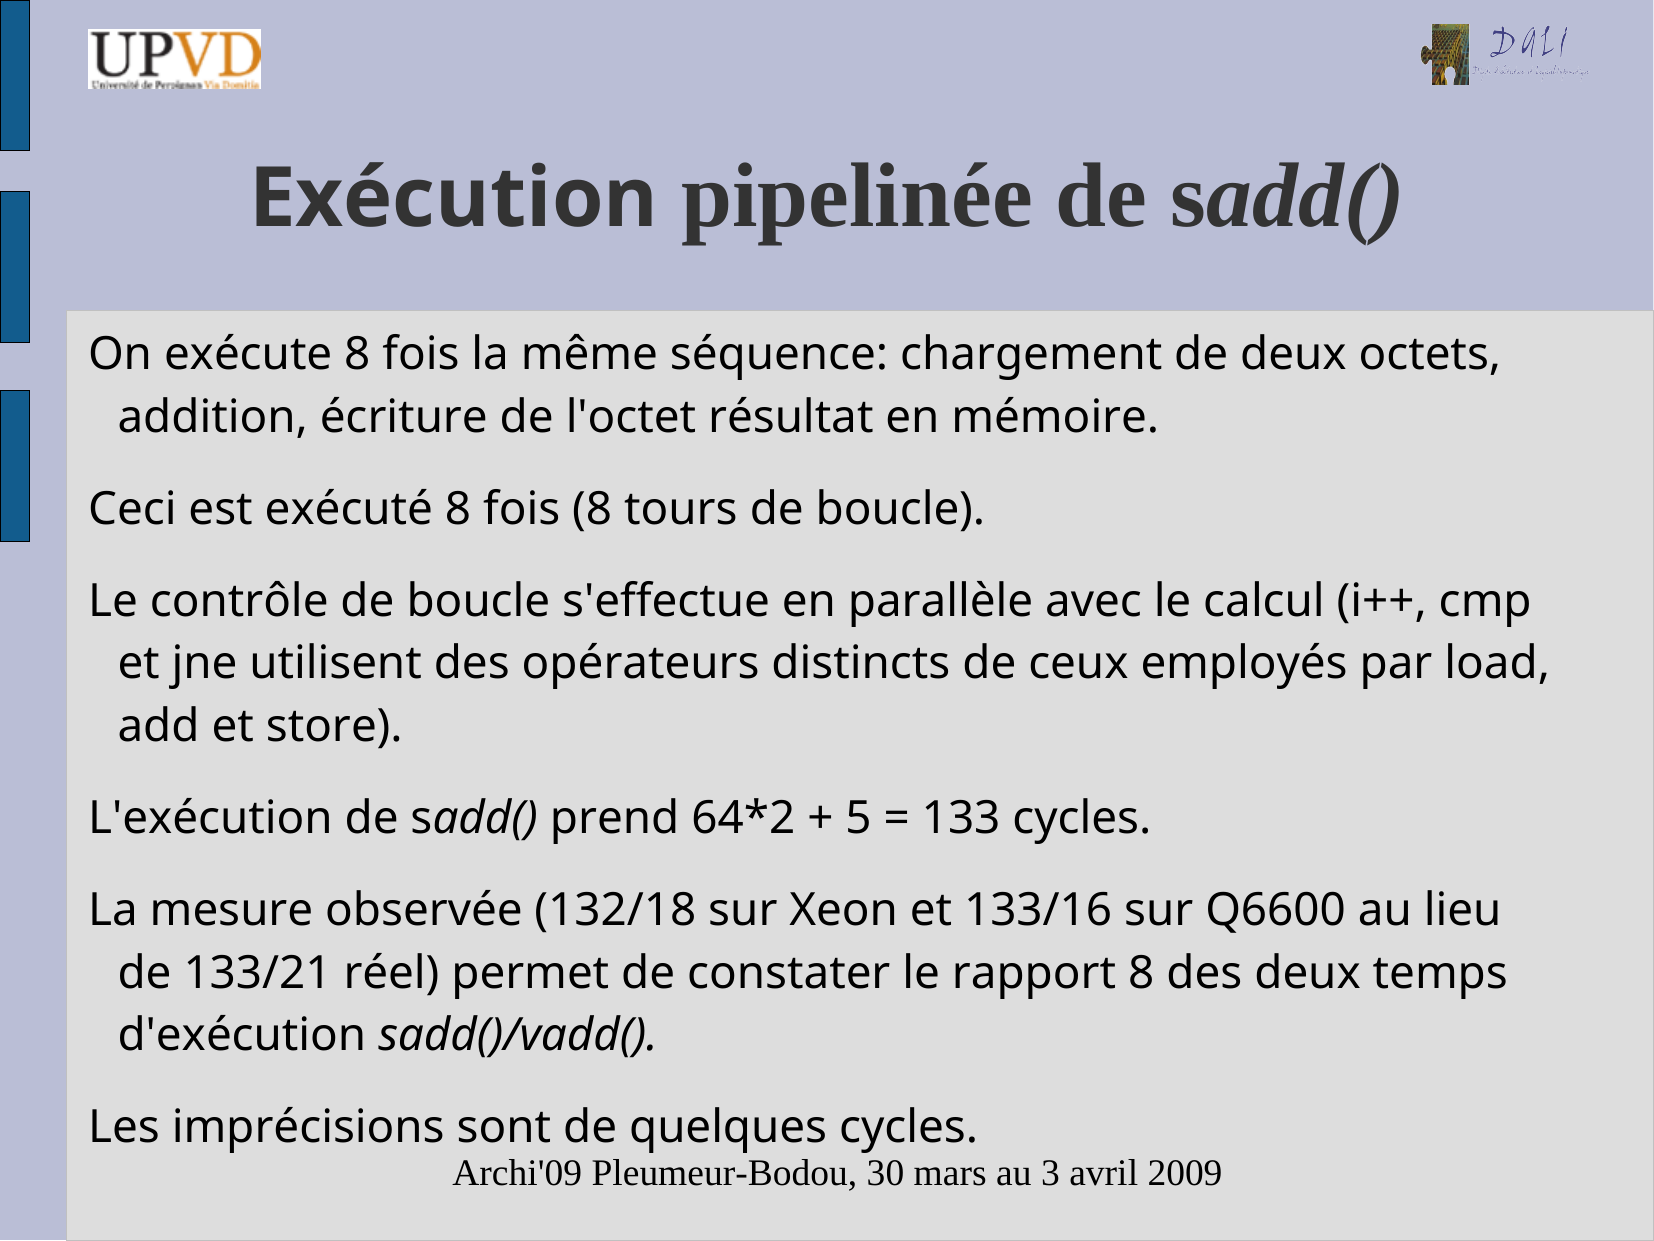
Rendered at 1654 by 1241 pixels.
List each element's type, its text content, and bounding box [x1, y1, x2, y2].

list On exécute 8 fois la même séquence: chargement de deux octets, addition, écriture de l'octet résultat en mémoire. Ceci est exécuté 8 fois (8 tours de boucle). Le contrôle de boucle s'effectue en parallèle avec le calcul (i++, cmp et jne utilisent des opérateurs distincts de ceux employés par load, add et store). L'exécution de sadd() prend 64*2 + 5 = 133 cycles. La mesure observée (132/18 sur Xeon et 133/16 sur Q6600 au lieu de 133/21 réel) permet de constater le rapport 8 des deux temps d'exécution sadd()/vadd(). Les imprécisions sont de quelques cycles. [88, 320, 1563, 1126]
picture [88, 29, 261, 89]
picture [1420, 24, 1593, 85]
text_box Archi'09 Pleumeur-Bodou, 30 mars au 3 avril 2009 [452, 1151, 1226, 1204]
title Exécution pipelinée de sadd() [121, 91, 1534, 299]
